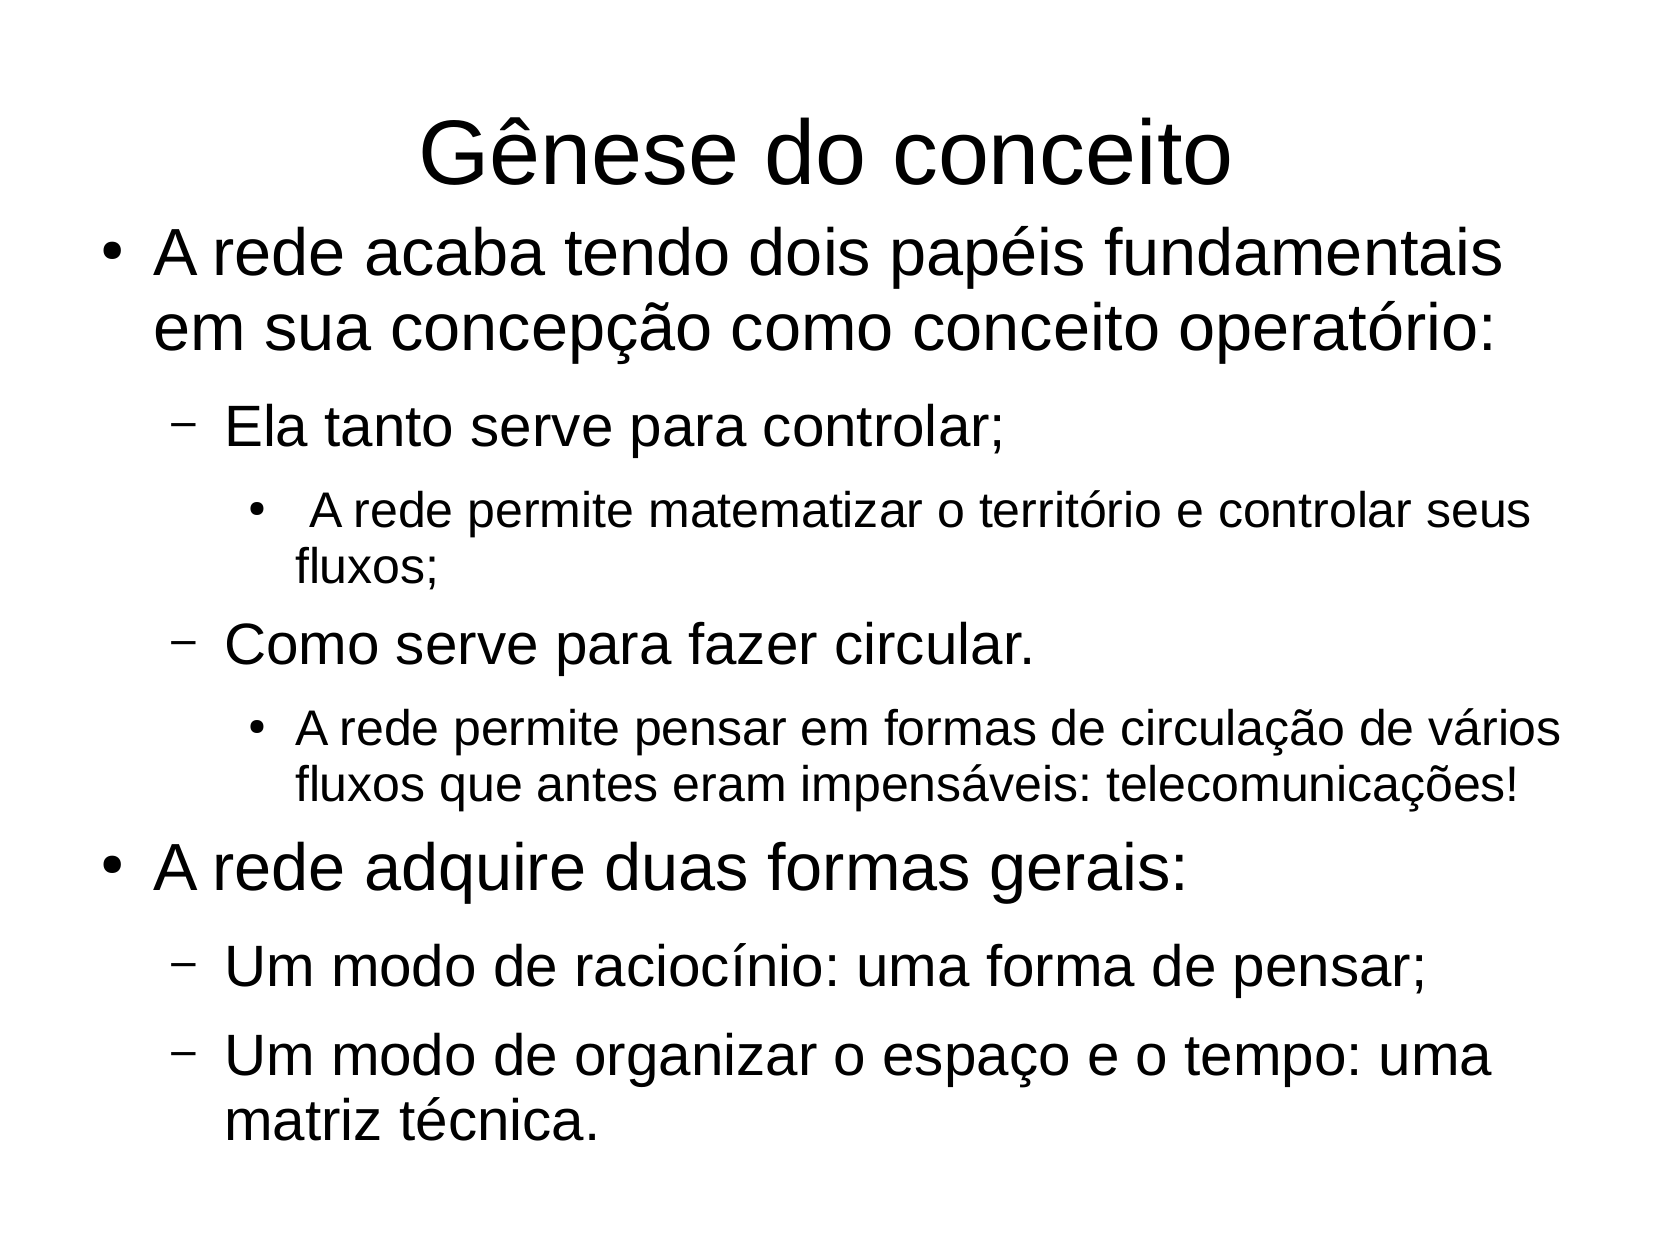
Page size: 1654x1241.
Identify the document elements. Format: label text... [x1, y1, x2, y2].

title Gênese do conceito [82, 49, 1571, 214]
list A rede acaba tendo dois papéis fundamentais em sua concepção como conceito operatório: Ela tanto serve para controlar; A rede permite matematizar o território e controlar seus fluxos; Como serve para fazer circular. A rede permite pensar em formas de circulação de vários fluxos que antes eram impensáveis: telecomunicações! A rede adquire duas formas gerais: Um modo de raciocínio: uma forma de pensar; Um modo de organizar o espaço e o tempo: uma matriz técnica. [82, 214, 1571, 1152]
